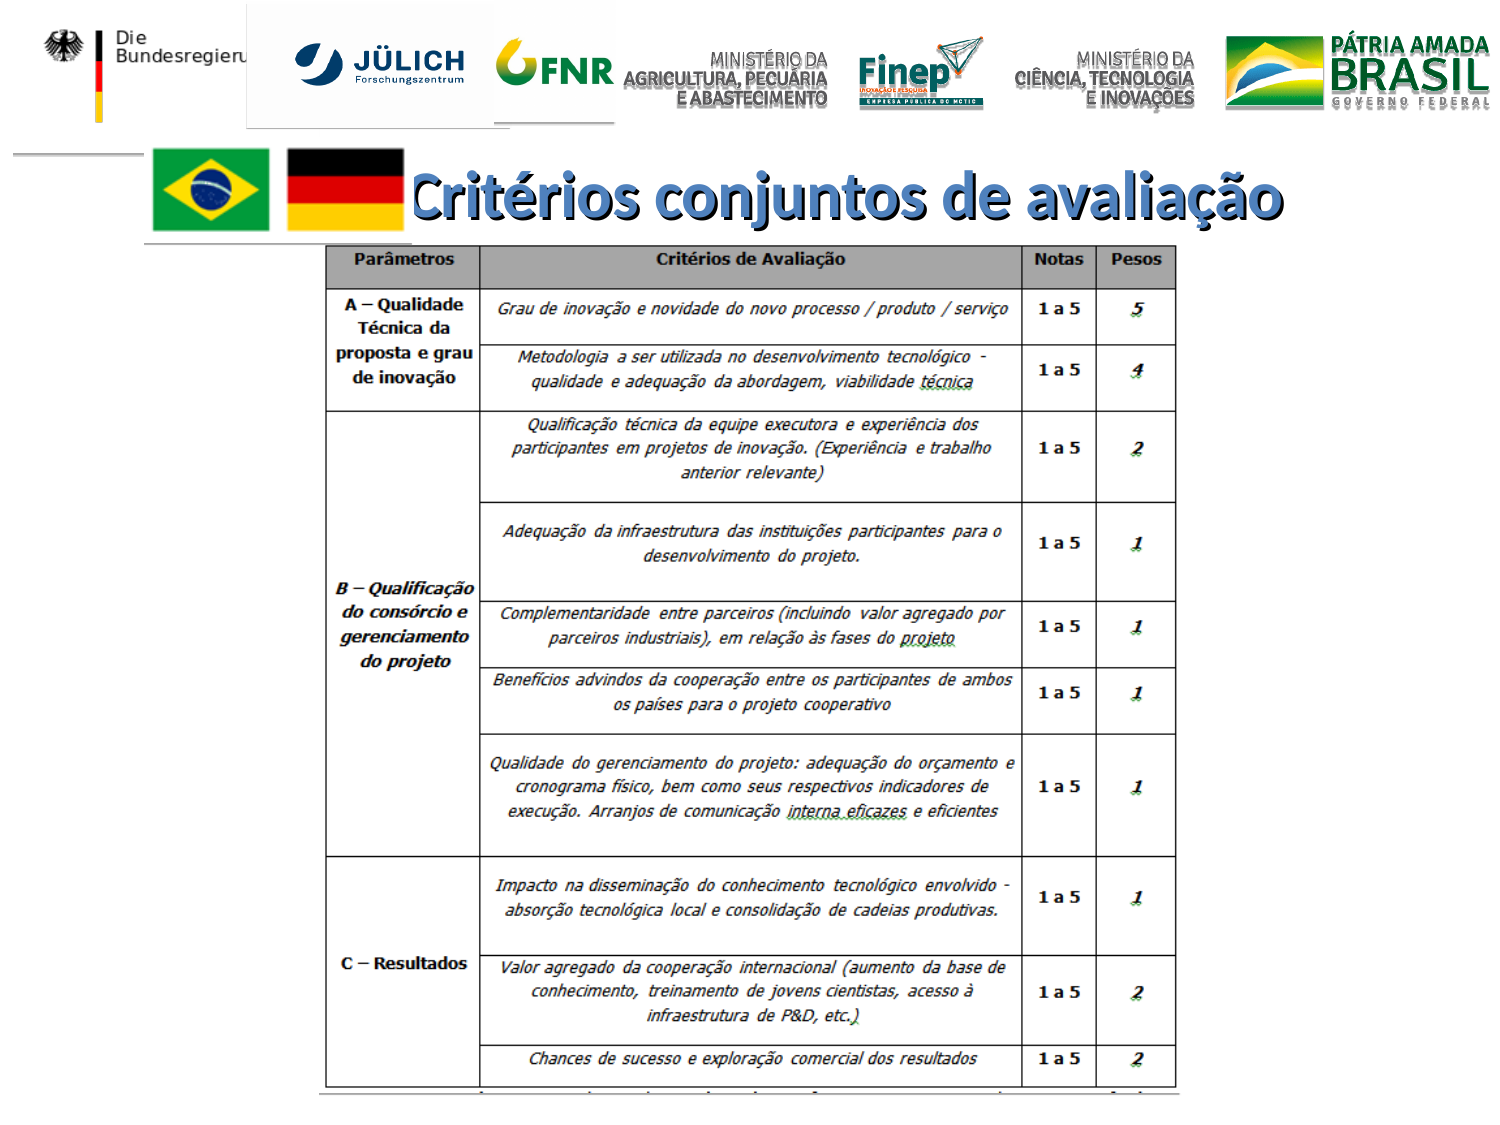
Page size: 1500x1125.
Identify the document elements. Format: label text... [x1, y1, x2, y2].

text_box Critérios conjuntos de avaliação [414, 143, 1311, 234]
picture [13, 0, 1500, 1093]
